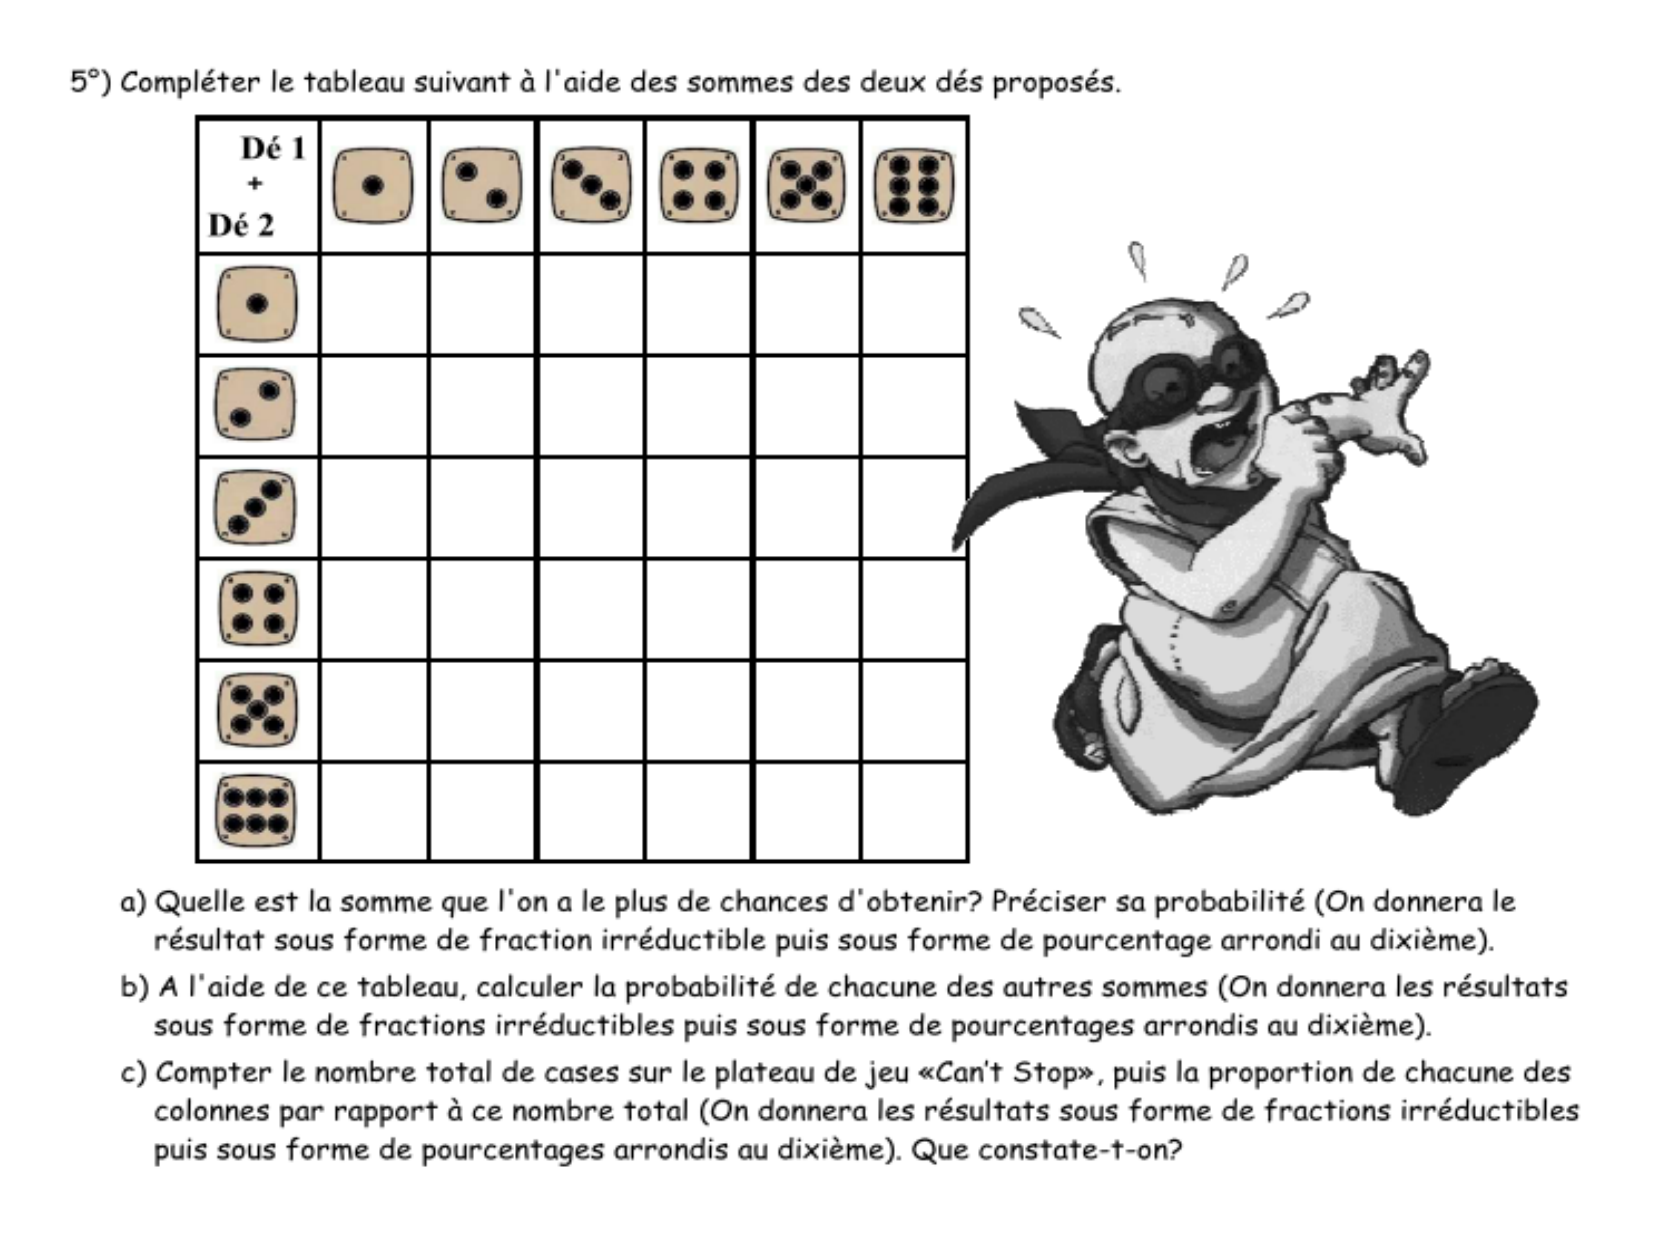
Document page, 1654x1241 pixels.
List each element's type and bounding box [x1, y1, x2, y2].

picture [42, 49, 1614, 1198]
